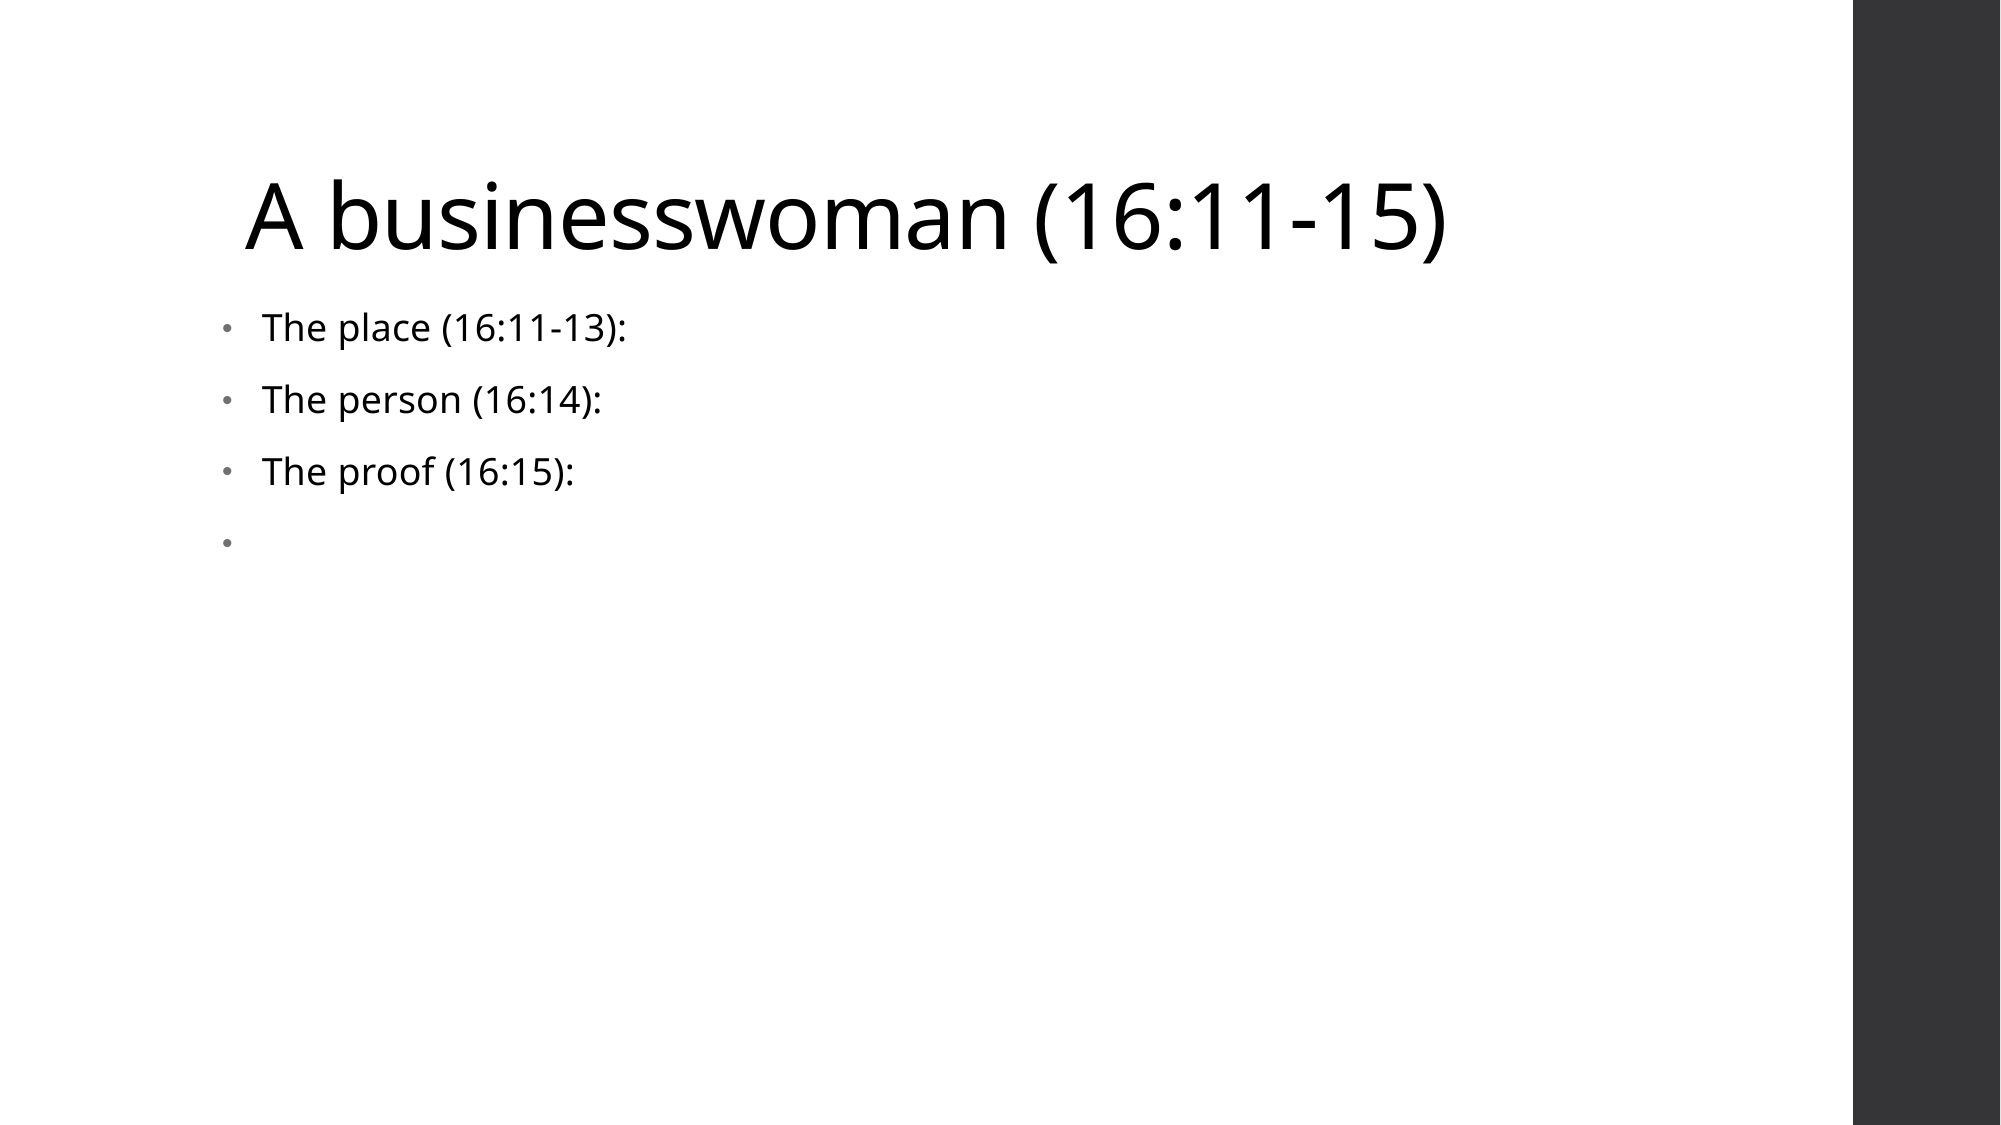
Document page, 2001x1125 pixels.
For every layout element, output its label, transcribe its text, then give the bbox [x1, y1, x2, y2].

list The place (16:11-13): The person (16:14): The proof (16:15): [206, 299, 1617, 1014]
title A businesswoman (16:11-15) [206, 60, 1797, 278]
